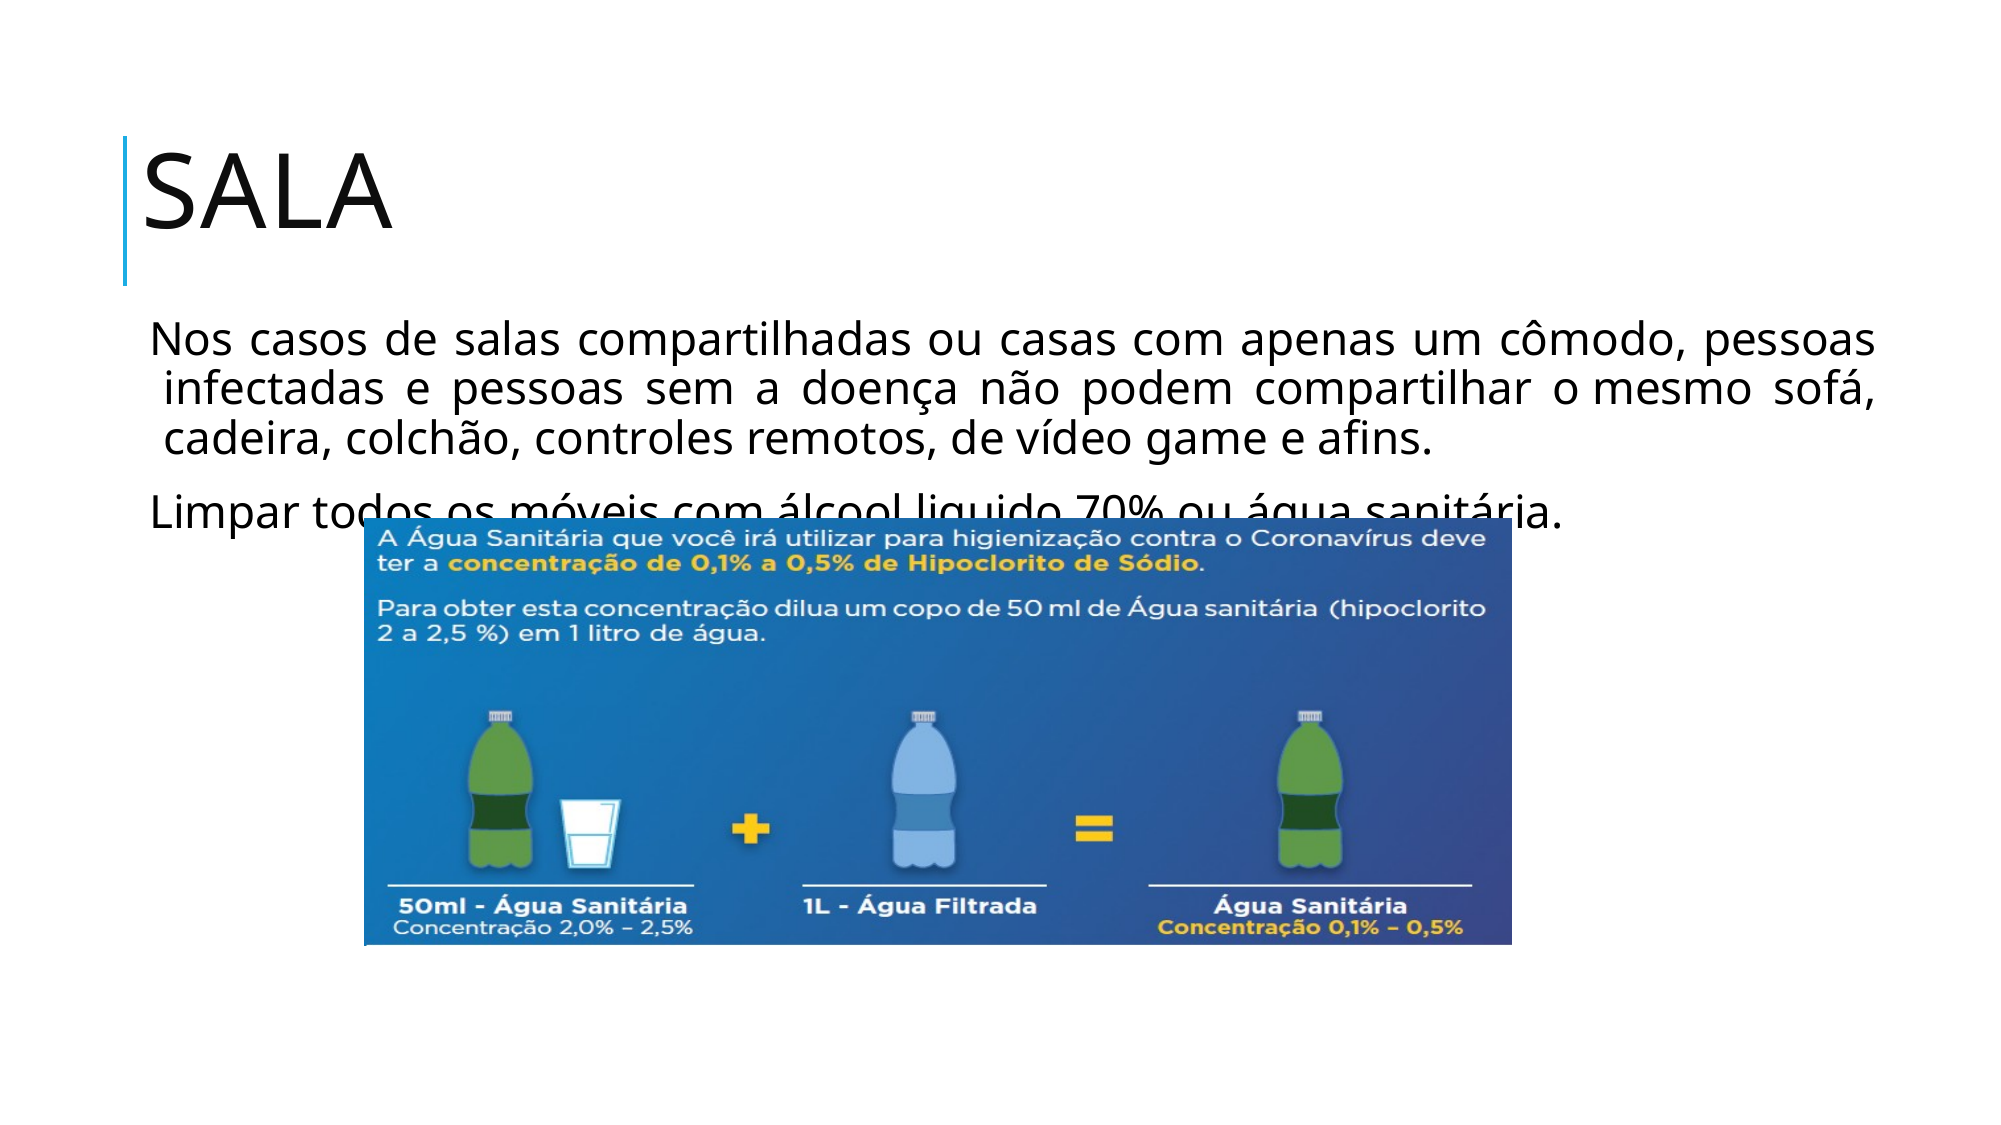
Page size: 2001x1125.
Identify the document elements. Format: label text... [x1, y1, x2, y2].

picture [364, 518, 1512, 946]
list Nos casos de salas compartilhadas ou casas com apenas um cômodo, pessoas infectadas e pessoas sem a doença não podem compartilhar o mesmo sofá, cadeira, colchão, controles remotos, de vídeo game e afins. Limpar todos os móveis com álcool liquido 70% ou água sanitária. [126, 308, 1942, 978]
picture [364, 545, 368, 562]
picture [394, 518, 419, 523]
title SALA [126, 111, 1833, 286]
